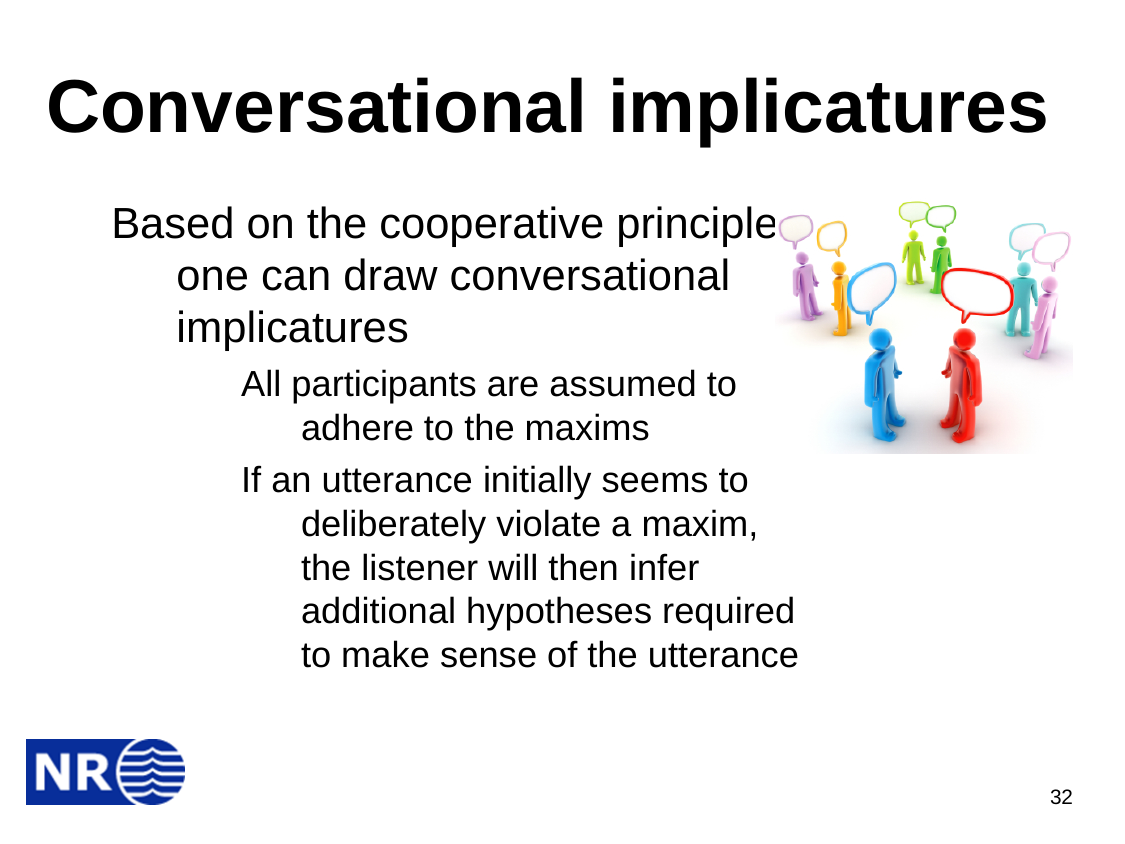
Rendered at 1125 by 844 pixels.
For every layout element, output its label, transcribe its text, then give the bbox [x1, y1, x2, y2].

picture [775, 189, 1073, 454]
list Based on the cooperative principle, one can draw conversational implicatures All participants are assumed to adhere to the maxims If an utterance initially seems to deliberately violate a maxim, the listener will then infer additional hypotheses required to make sense of the utterance [30, 187, 823, 694]
text_box [1035, 776, 1095, 812]
title Conversational implicatures [30, 32, 1095, 157]
